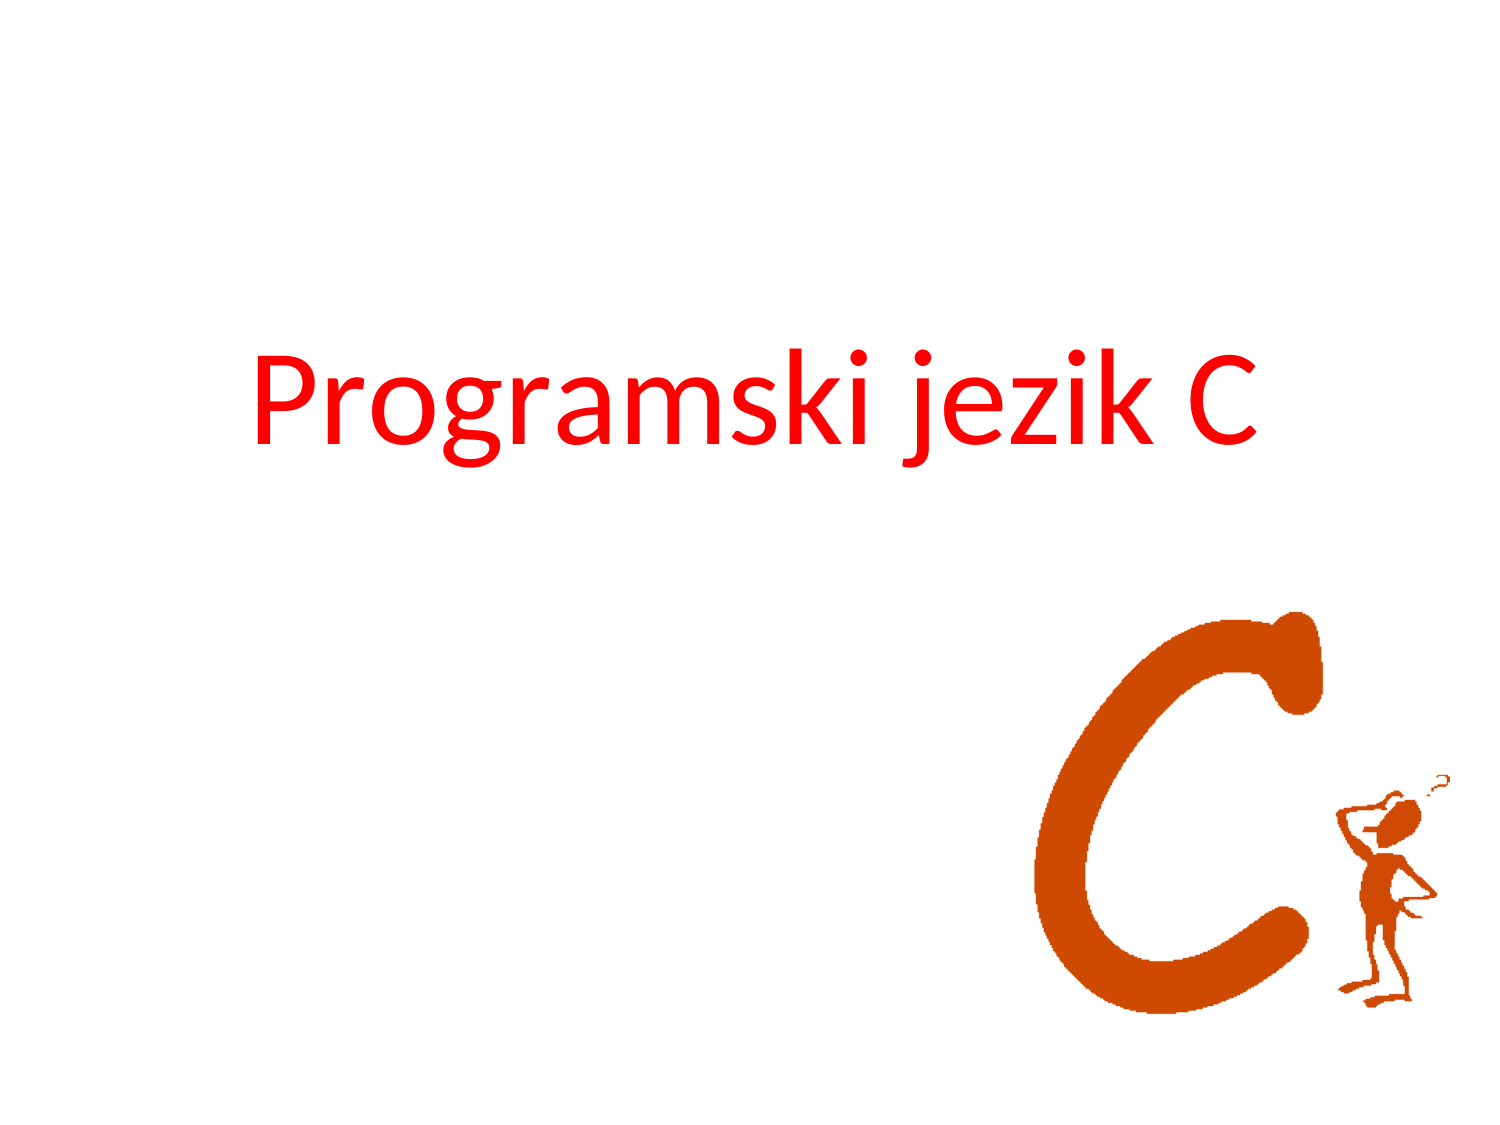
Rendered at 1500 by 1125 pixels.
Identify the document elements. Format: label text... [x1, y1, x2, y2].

title Programski jezik C [117, 269, 1393, 511]
picture [1025, 587, 1450, 1052]
